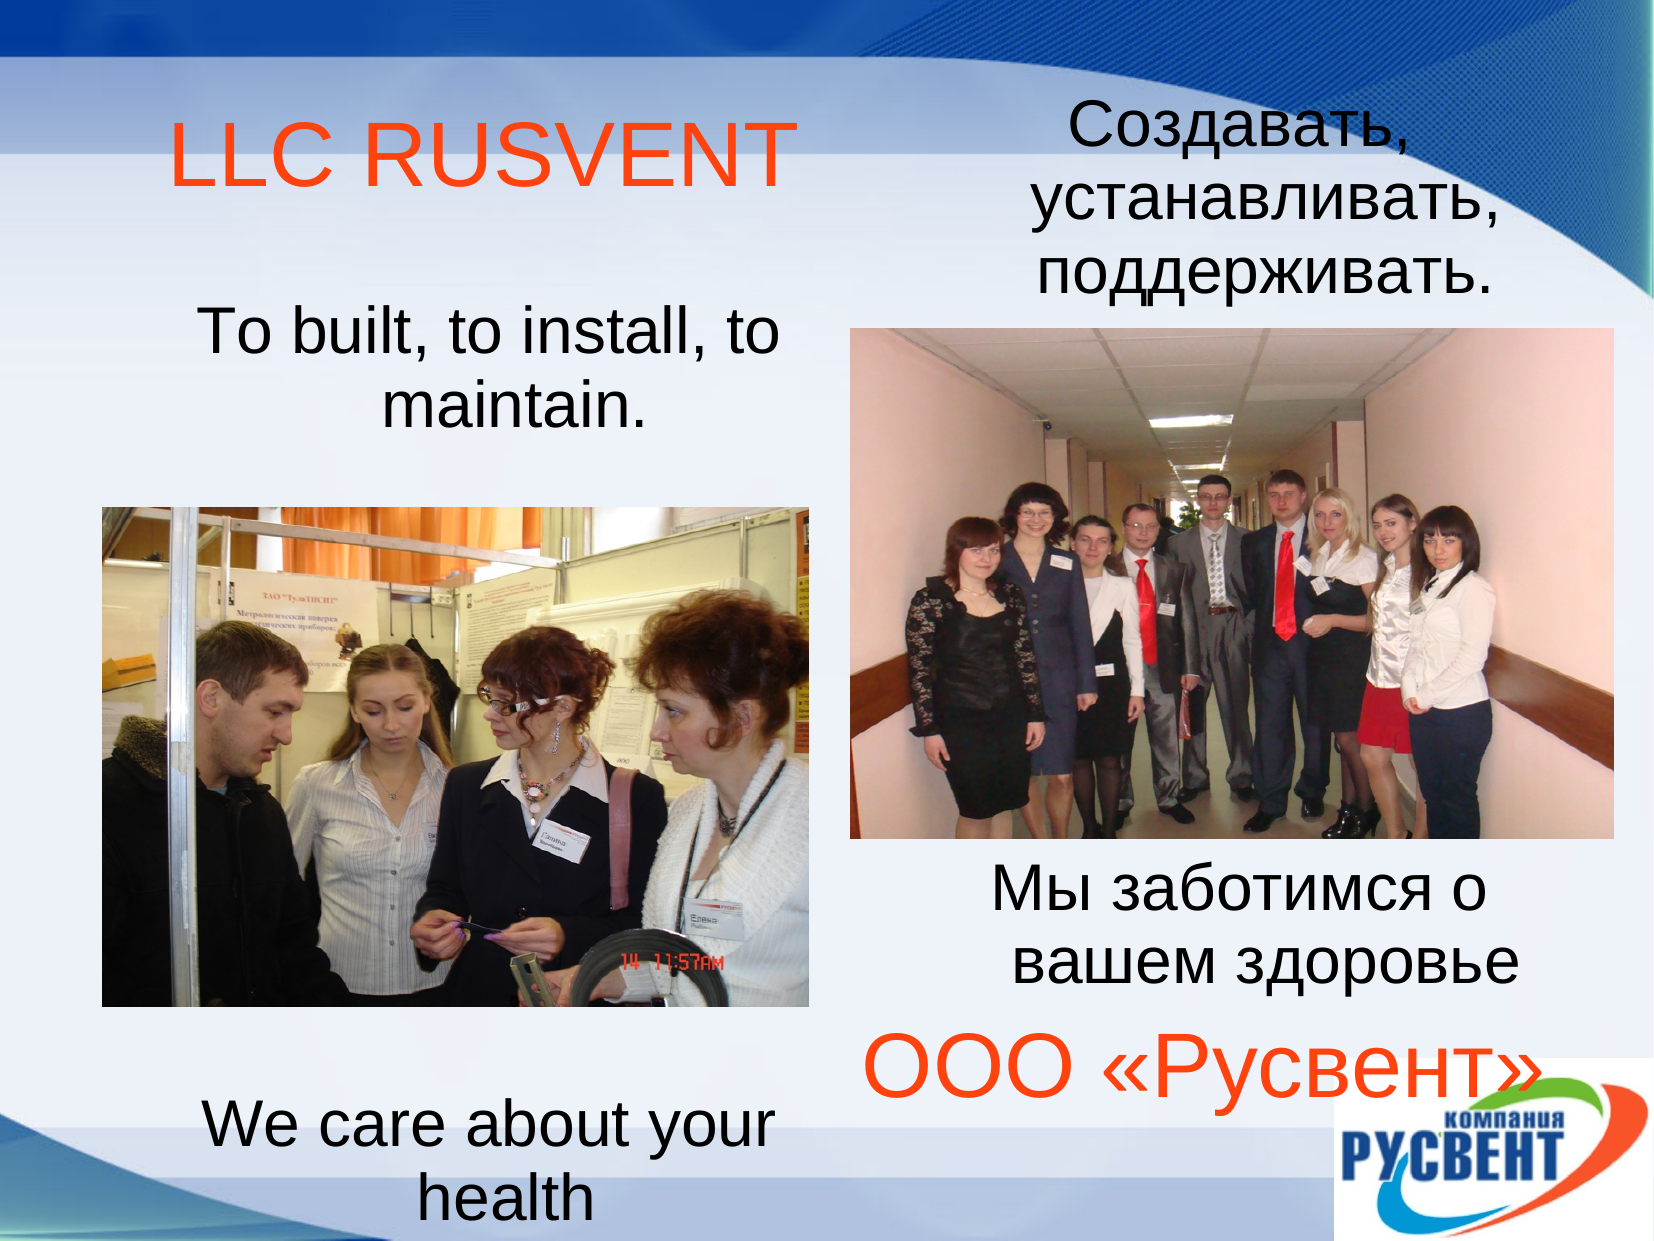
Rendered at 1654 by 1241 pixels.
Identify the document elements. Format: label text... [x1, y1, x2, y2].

list Создавать, устанавливать, поддерживать. Мы заботимся о вашем здоровье [850, 82, 1577, 328]
title LLC RUSVENT [82, 49, 886, 257]
text_box ООО «Русвент» [840, 1001, 1568, 1120]
picture [1334, 1058, 1654, 1241]
picture [102, 507, 809, 1007]
list Создавать, устанавливать, поддерживать. Мы заботимся о вашем здоровье [850, 839, 1577, 1002]
list To built, to install, to maintain. We care about your health [82, 290, 809, 1239]
picture [850, 328, 1614, 839]
